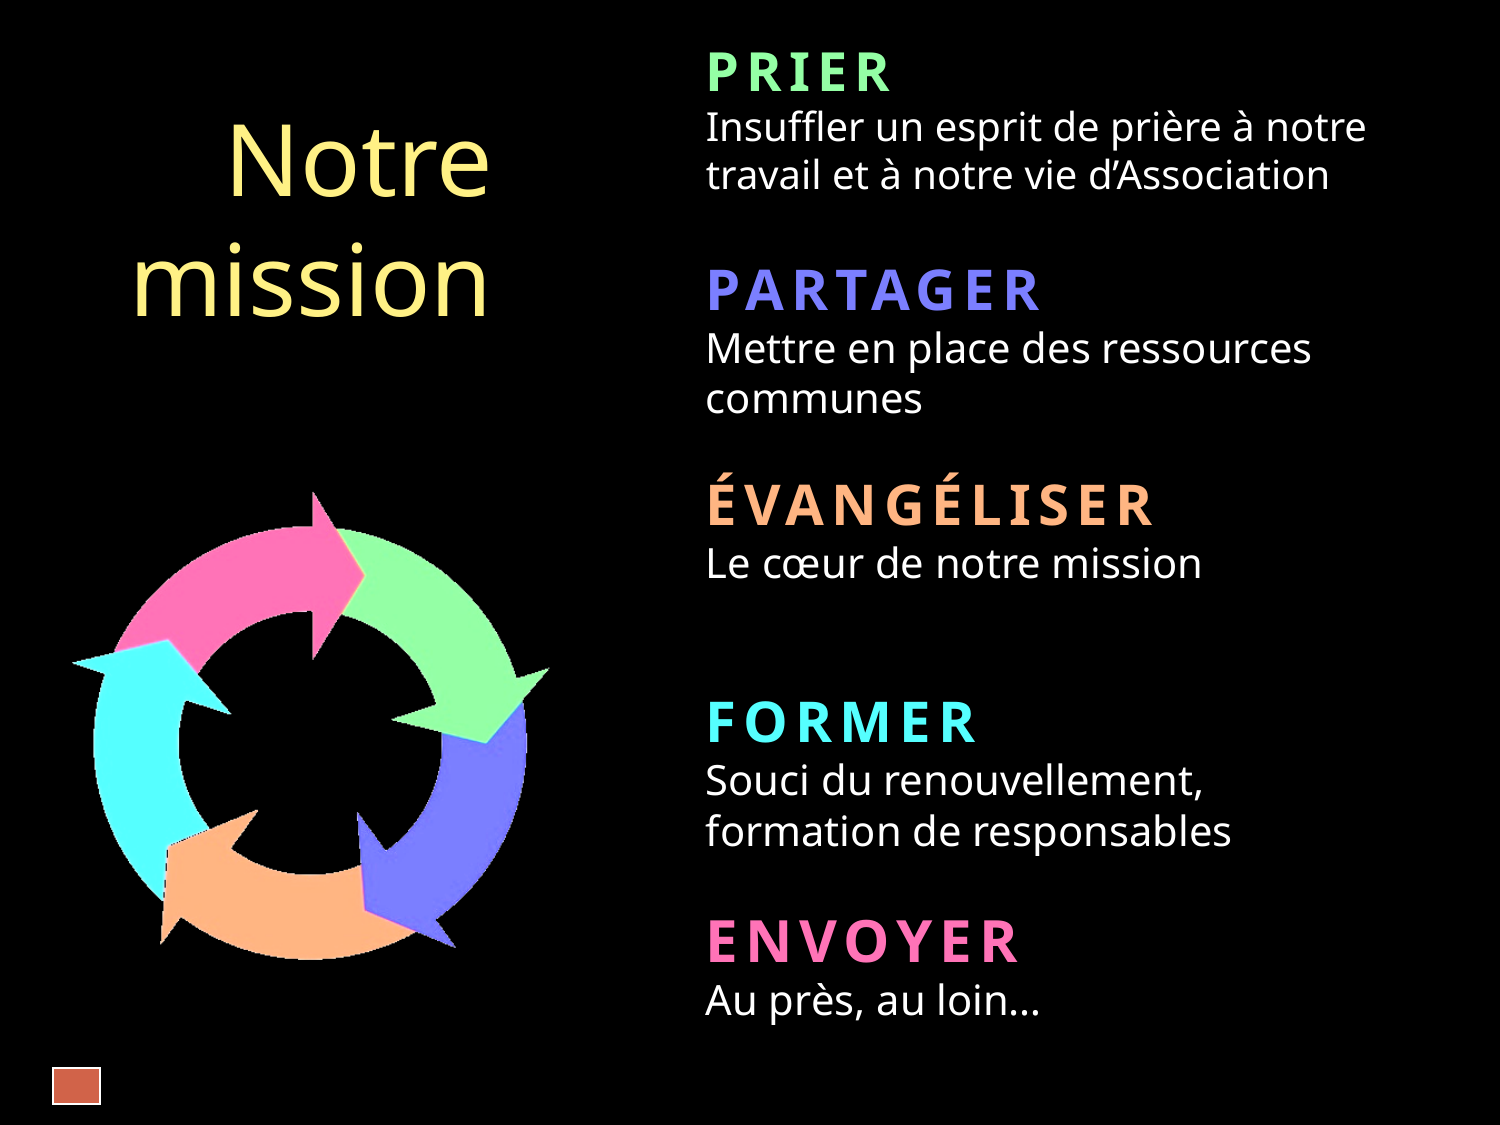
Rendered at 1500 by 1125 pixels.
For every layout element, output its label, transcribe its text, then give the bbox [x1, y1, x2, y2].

list PARTAGER Mettre en place des ressources communes [690, 246, 1411, 461]
list FORMER Souci du renouvellement, formation de responsables [690, 679, 1411, 896]
list ENVOYER Au près, au loin… [690, 896, 1411, 1114]
list ÉVANGÉLISER Le cœur de notre mission [690, 461, 1411, 679]
list PRIER Insuffler un esprit de prière à notre travail et à notre vie d’Association [690, 29, 1411, 246]
list Notre mission [29, 88, 508, 365]
picture [59, 472, 575, 990]
